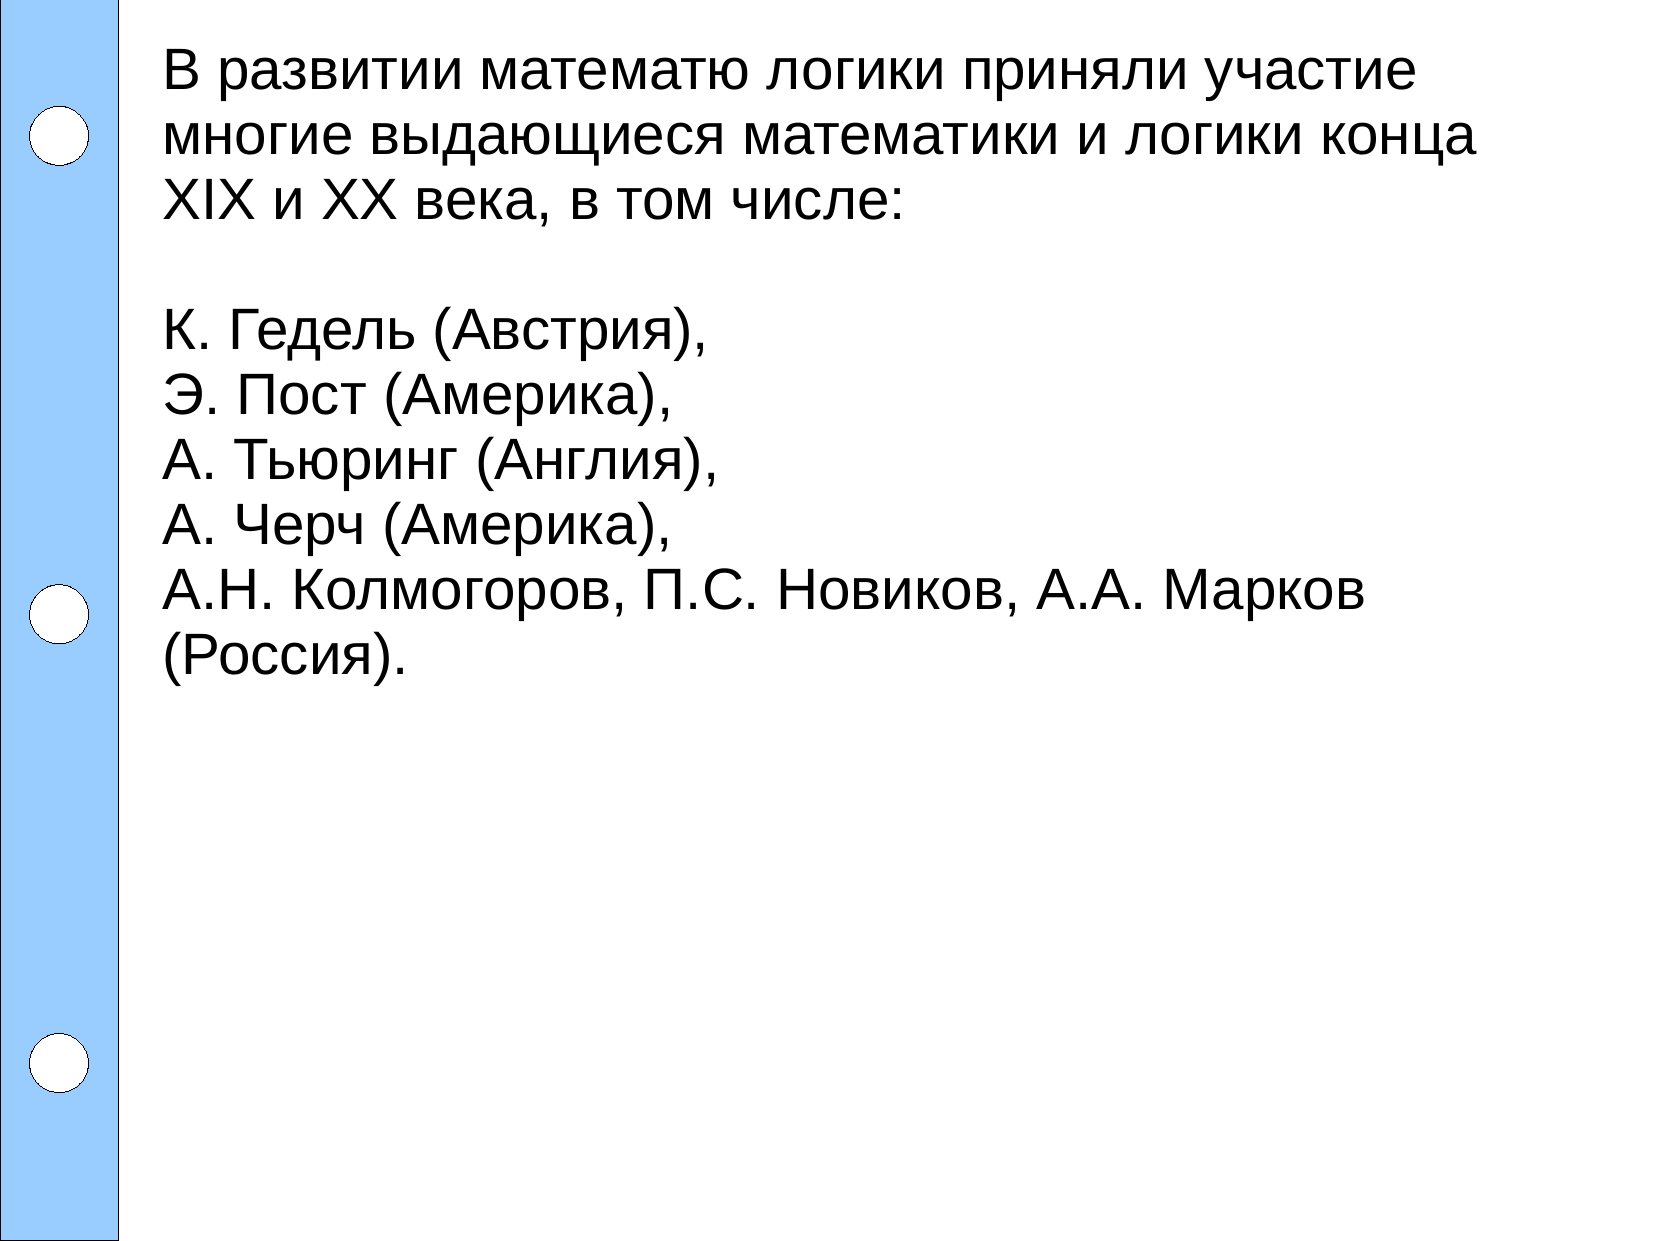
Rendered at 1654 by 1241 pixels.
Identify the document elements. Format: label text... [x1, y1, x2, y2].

text_box [0, 0, 119, 1241]
text_box В развитии математю логики приняли участие многие выдающиеся математики и логики конца XIX и XX века, в том числе: К. Гедель (Австрия), Э. Пост (Америка), А. Тьюринг (Англия), А. Черч (Америка), А.Н. Колмогоров, П.С. Новиков, А.А. Марков (Россия). [147, 29, 1595, 757]
